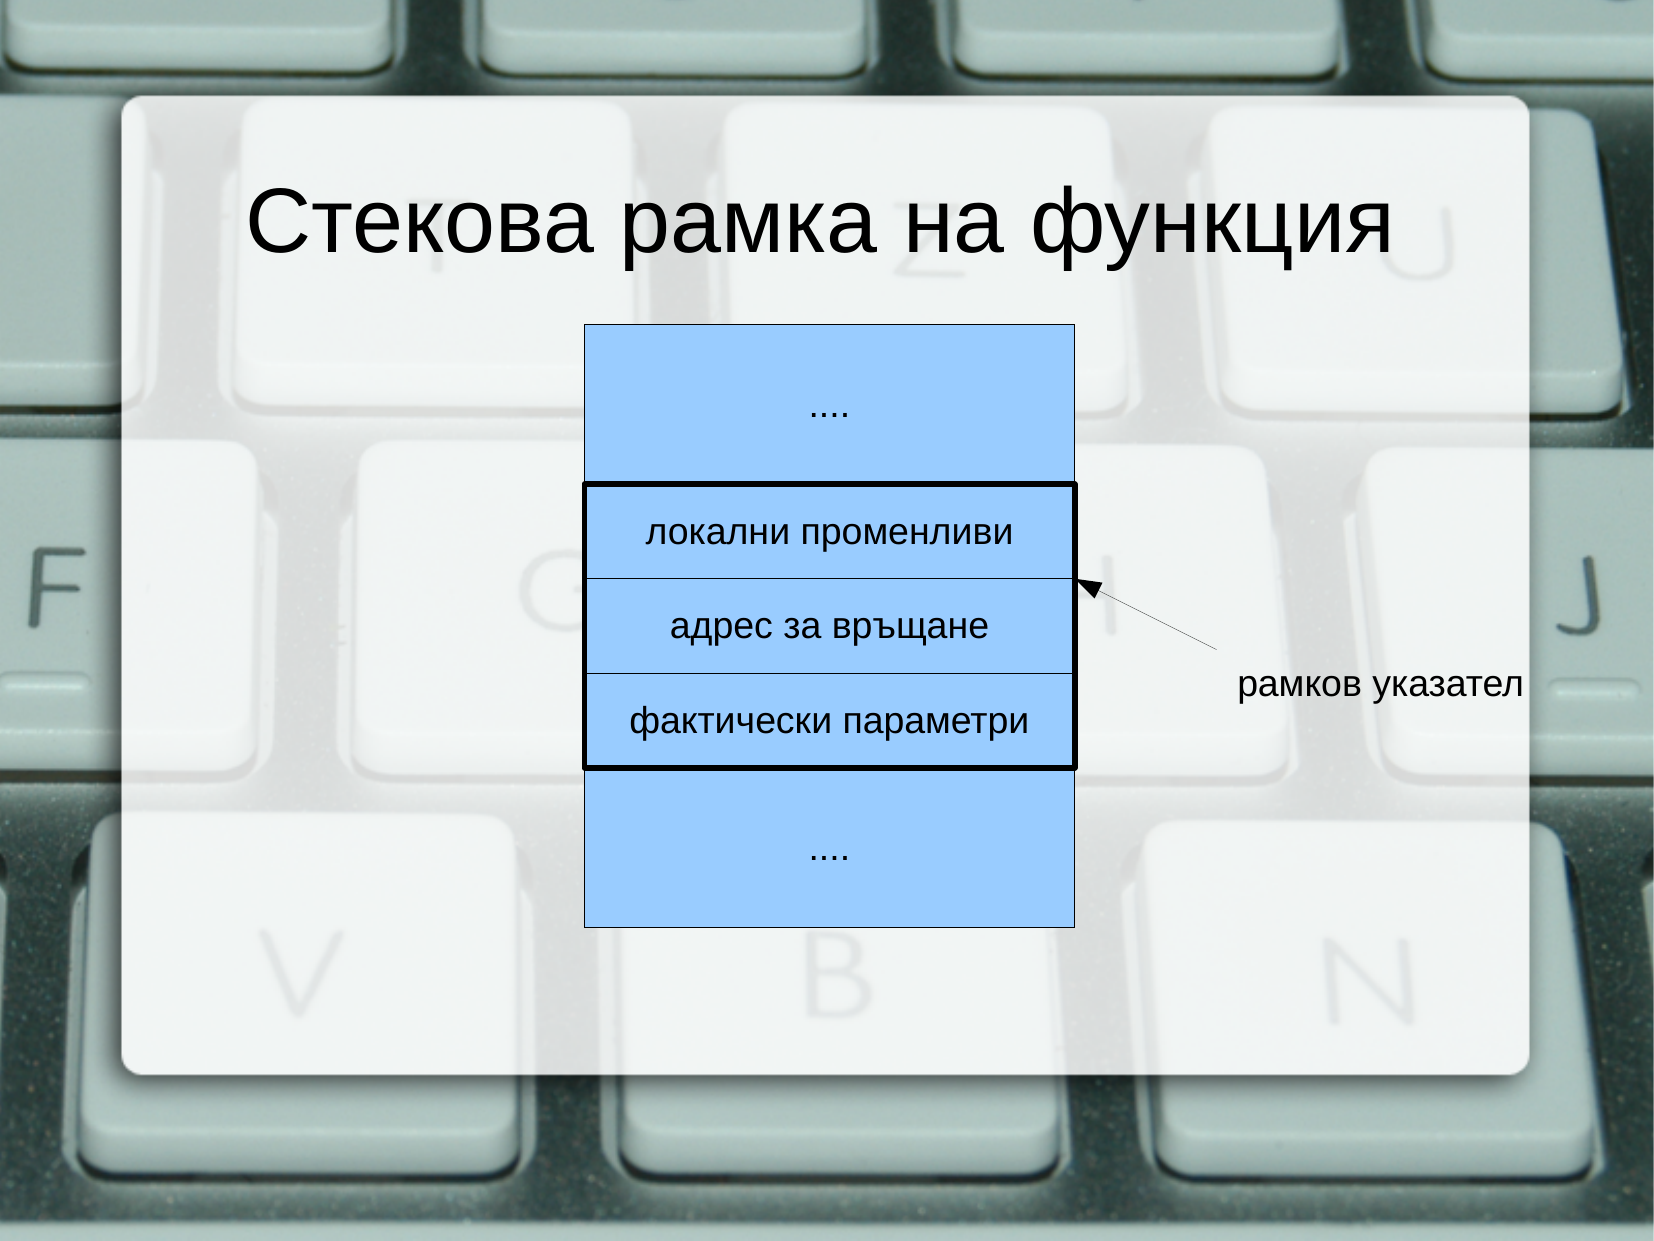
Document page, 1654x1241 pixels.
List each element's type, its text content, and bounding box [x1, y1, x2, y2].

text_box адрес за връщане [587, 578, 1072, 673]
text_box рамков указател [1222, 655, 1539, 713]
title Стекова рамка на функция [135, 117, 1506, 325]
text_box фактически параметри [587, 673, 1072, 765]
text_box .... [584, 771, 1075, 928]
text_box .... [584, 324, 1075, 481]
picture [0, 0, 1654, 1241]
text_box локални променливи [587, 487, 1072, 578]
